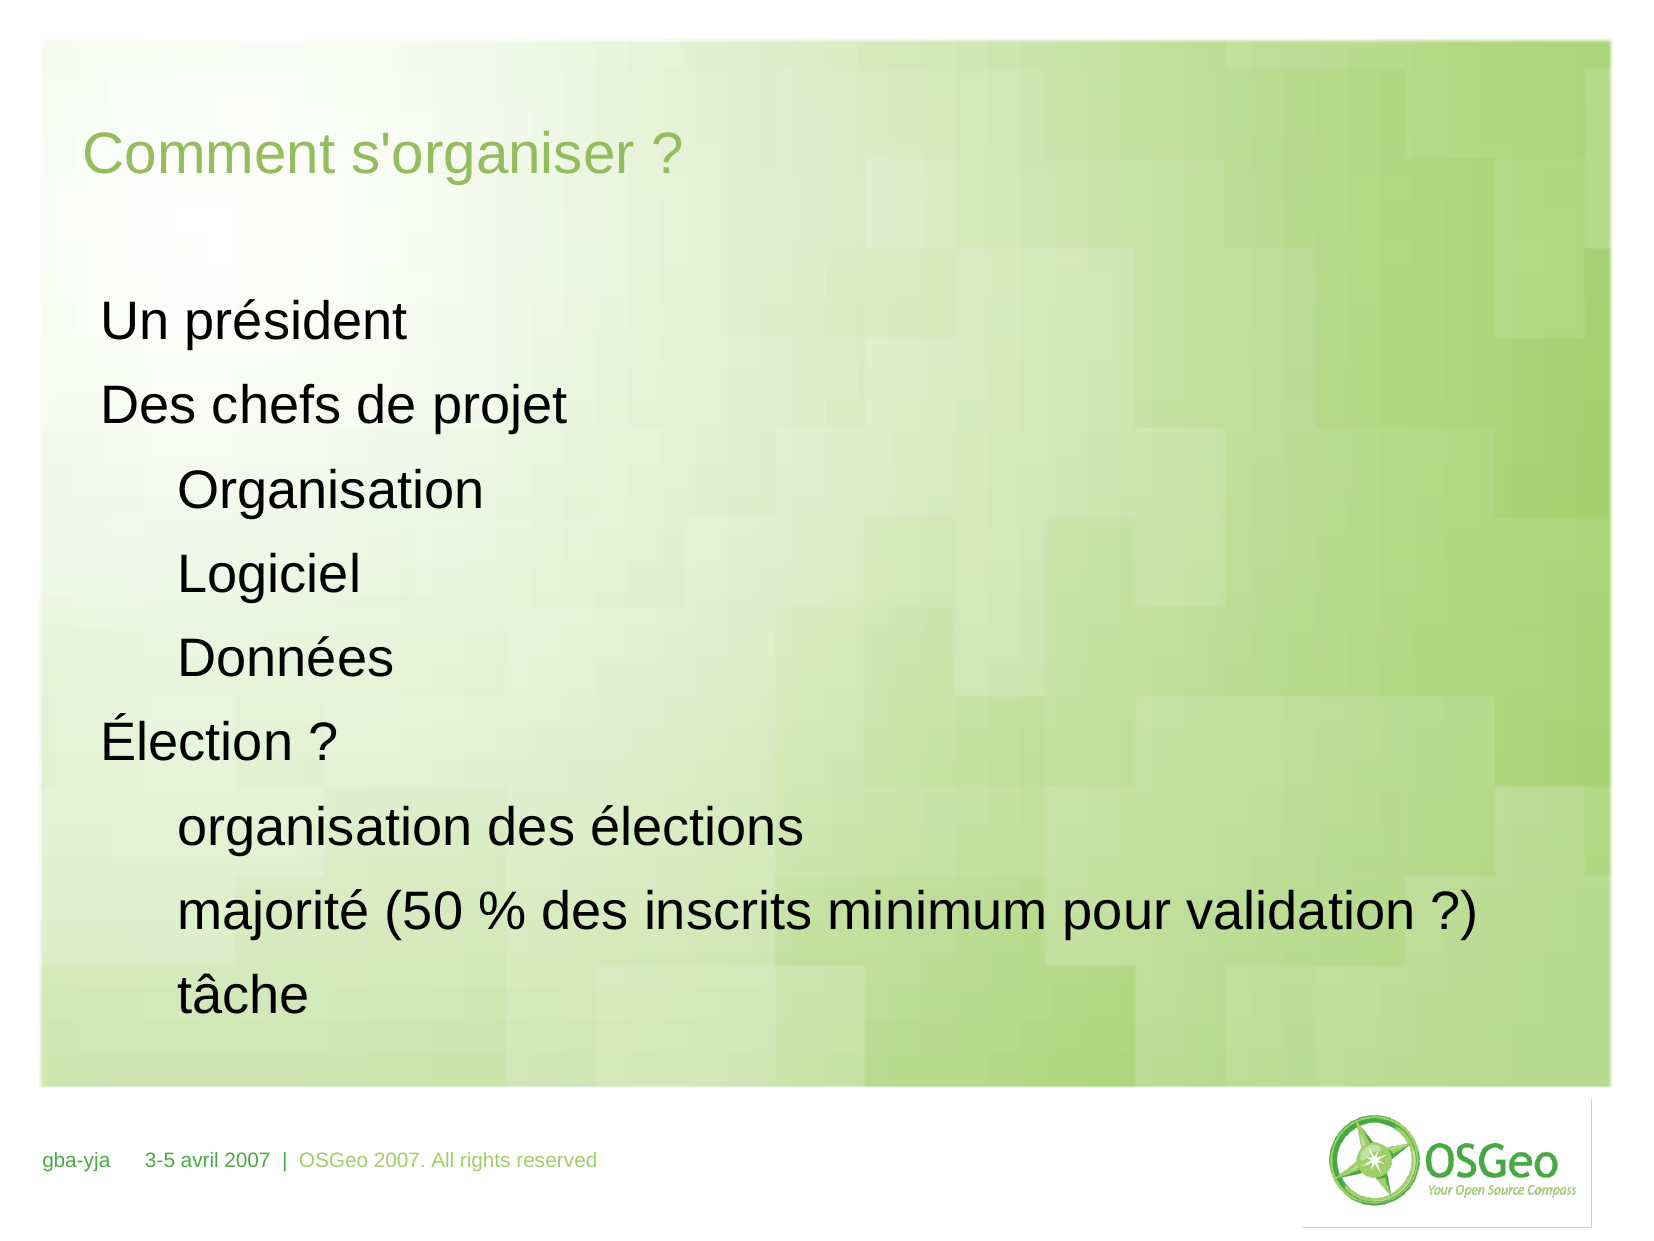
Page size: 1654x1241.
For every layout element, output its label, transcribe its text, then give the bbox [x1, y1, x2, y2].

title Comment s'organiser ? [82, 49, 1571, 257]
picture [0, 1, 1654, 1239]
list Un président Des chefs de projet Organisation Logiciel Données Élection ? organisation des élections majorité (50 % des inscrits minimum pour validation ?) tâche [82, 290, 1571, 1109]
